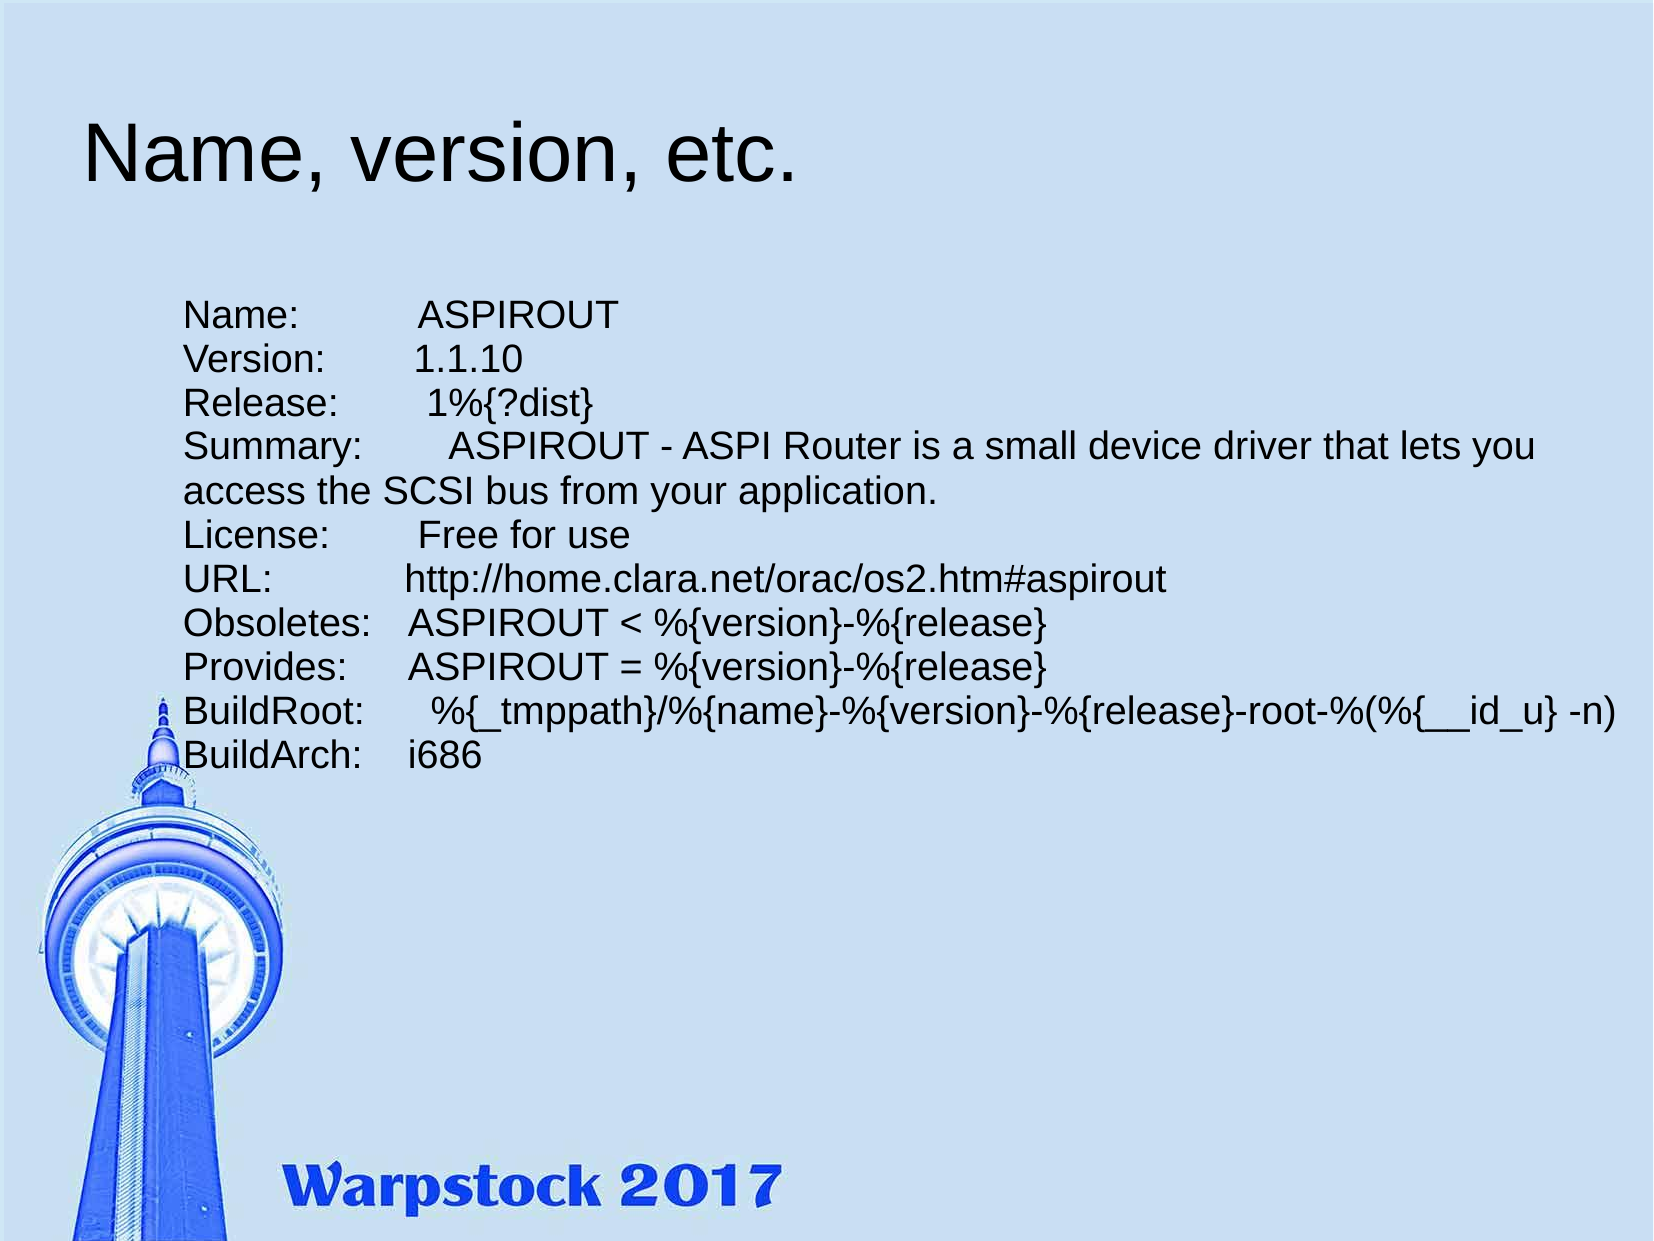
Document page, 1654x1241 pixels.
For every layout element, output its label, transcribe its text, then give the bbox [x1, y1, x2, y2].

title Name, version, etc. [82, 49, 1571, 257]
text_box Name: ASPIROUT Version: 1.1.10 Release: 1%{?dist} Summary: ASPIROUT - ASPI Router is a small device driver that lets you access the SCSI bus from your application. License: Free for use URL: http://home.clara.net/orac/os2.htm#aspirout Obsoletes: ASPIROUT < %{version}-%{release} Provides: ASPIROUT = %{version}-%{release} BuildRoot: %{_tmppath}/%{name}-%{version}-%{release}-root-%(%{__id_u} -n) BuildArch: i686 [168, 285, 1654, 965]
picture [4, 3, 1654, 1241]
